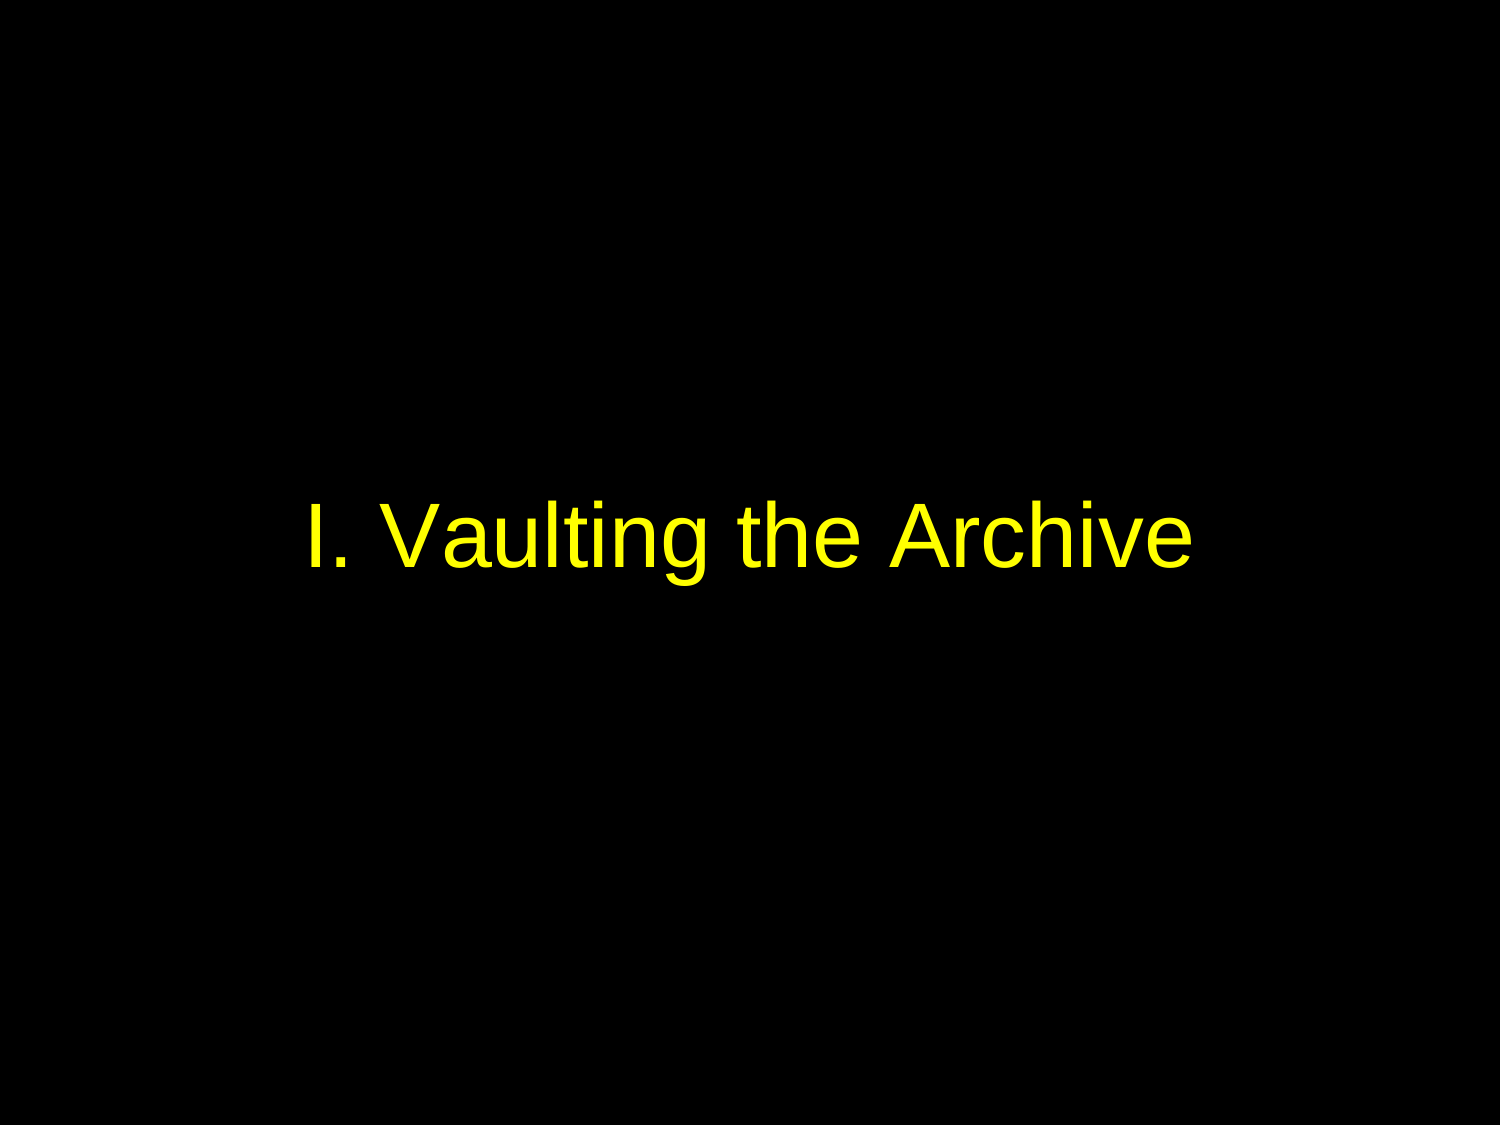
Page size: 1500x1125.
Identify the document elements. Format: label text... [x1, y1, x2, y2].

title I. Vaulting the Archive [75, 437, 1426, 625]
